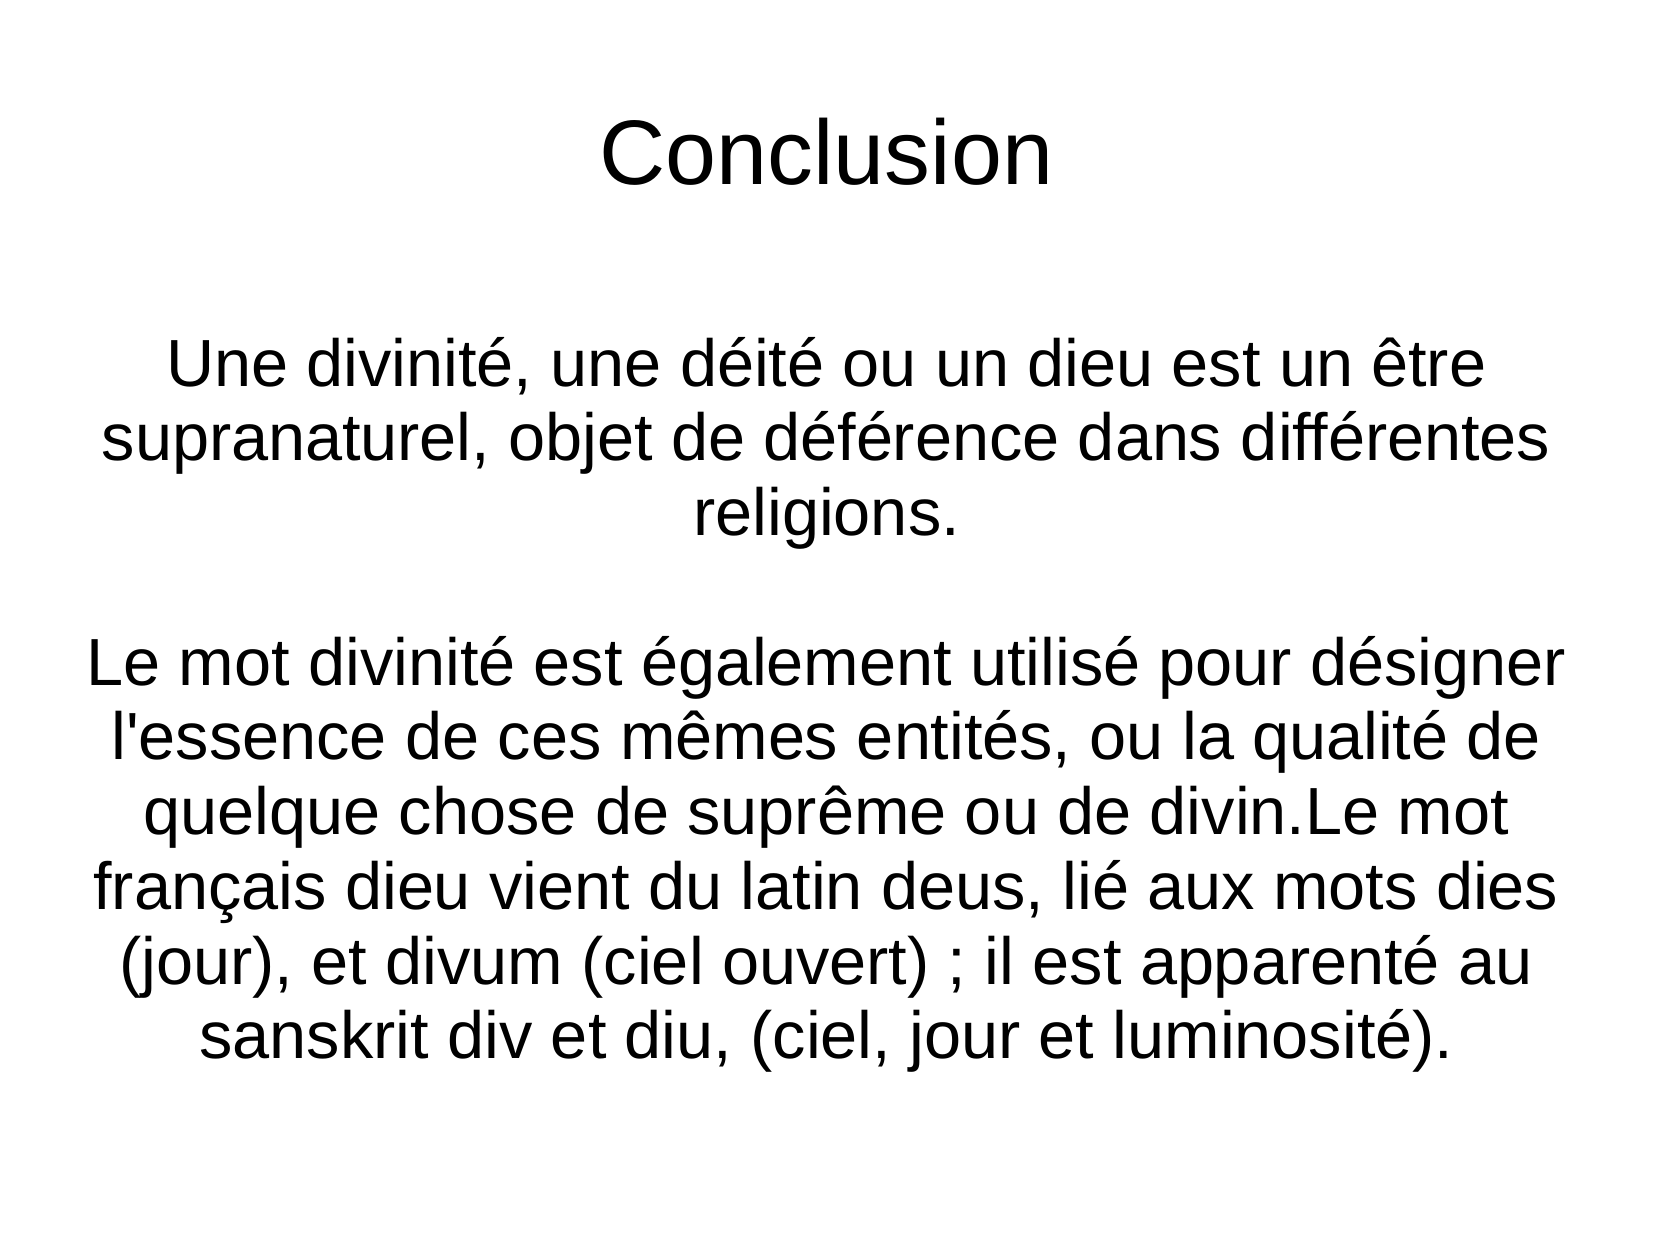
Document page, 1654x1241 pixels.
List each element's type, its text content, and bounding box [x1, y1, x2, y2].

subtitle Une divinité, une déité ou un dieu est un être supranaturel, objet de déférence dans différentes religions. Le mot divinité est également utilisé pour désigner l'essence de ces mêmes entités, ou la qualité de quelque chose de suprême ou de divin.Le mot français dieu vient du latin deus, lié aux mots dies (jour), et divum (ciel ouvert) ; il est apparenté au sanskrit div et diu, (ciel, jour et luminosité). [82, 297, 1571, 1102]
title Conclusion [82, 49, 1571, 257]
